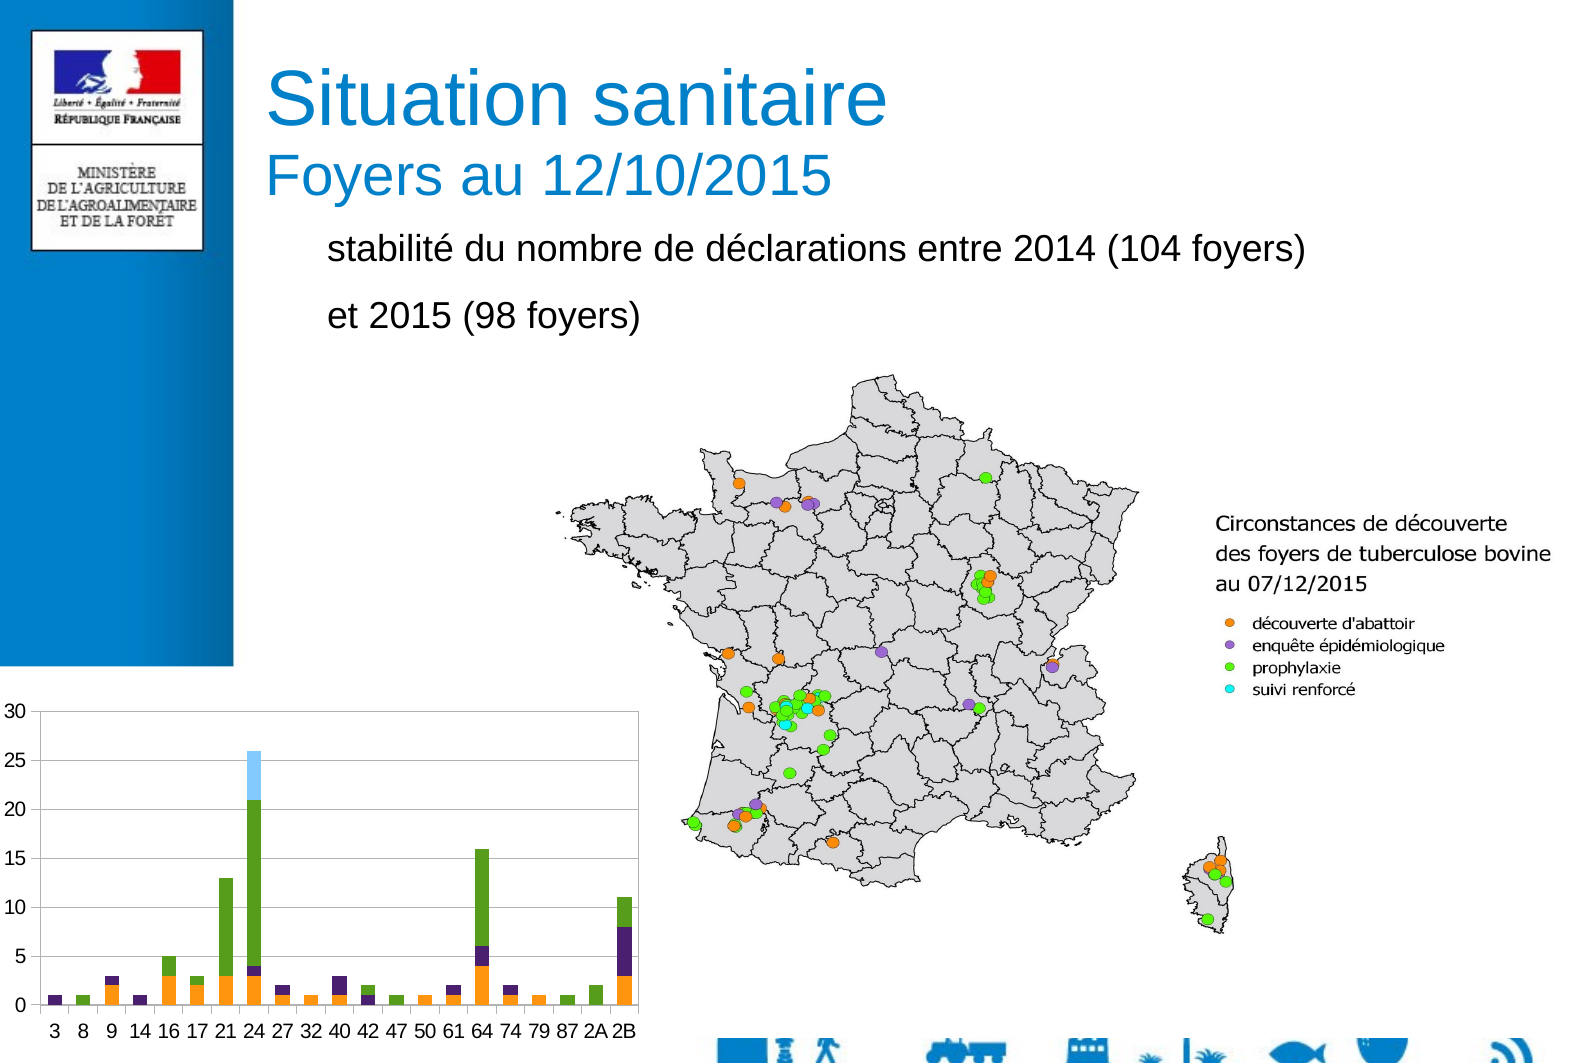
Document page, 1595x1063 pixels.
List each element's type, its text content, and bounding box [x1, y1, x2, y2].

list stabilité du nombre de déclarations entre 2014 (104 foyers) et 2015 (98 foyers) [256, 227, 1526, 845]
picture [0, 0, 1595, 1063]
chart [0, 666, 668, 1063]
title Situation sanitaire Foyers au 12/10/2015 [265, 42, 1536, 220]
